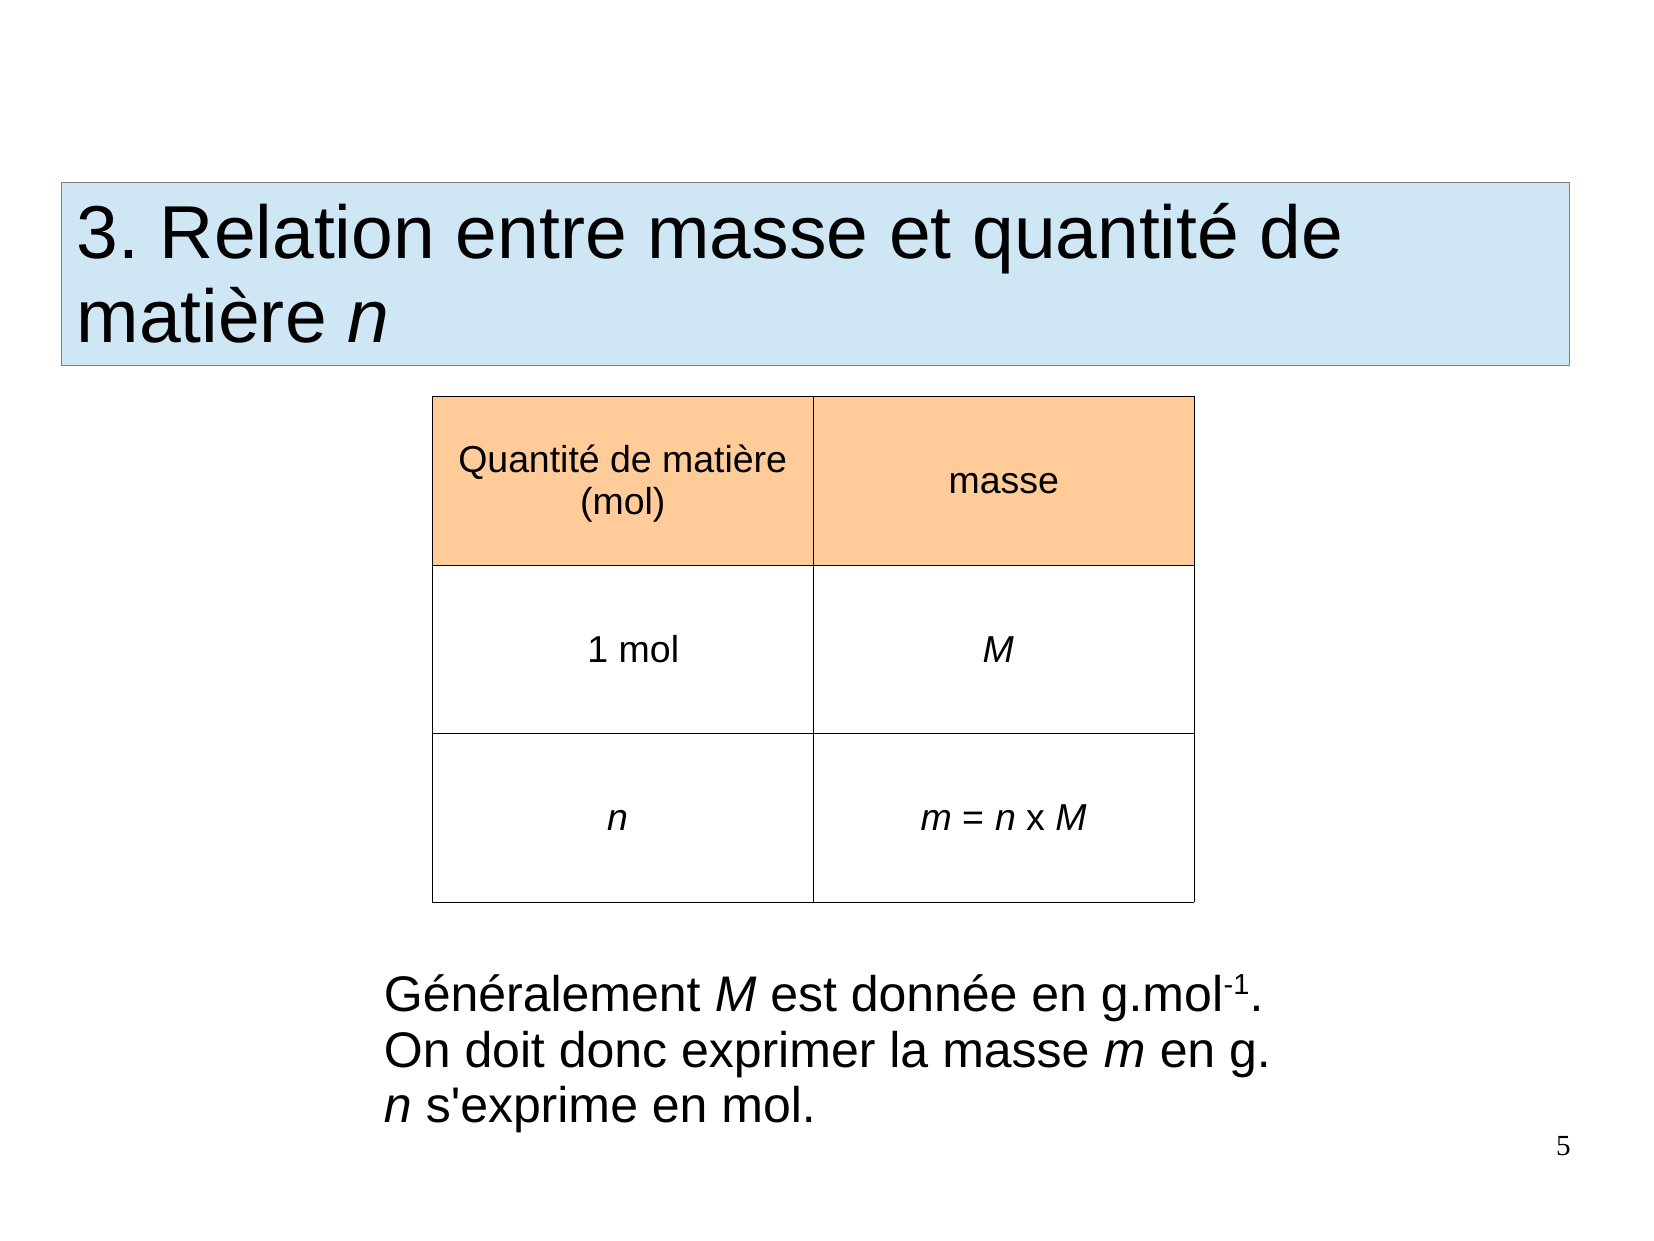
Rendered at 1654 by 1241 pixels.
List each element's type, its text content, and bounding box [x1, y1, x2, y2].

table_cell n [433, 734, 813, 902]
table_header masse [814, 397, 1194, 565]
text_box Généralement M est donnée en g.mol-1. On doit donc exprimer la masse m en g. n s'exprime en mol. [369, 958, 1289, 1144]
table_cell 1 mol [433, 566, 813, 733]
text_box 3. Relation entre masse et quantité de matière n [61, 182, 1570, 320]
table_cell M [814, 566, 1194, 733]
table_cell m = n x M [814, 734, 1194, 902]
table_header Quantité de matière (mol) [433, 397, 813, 565]
